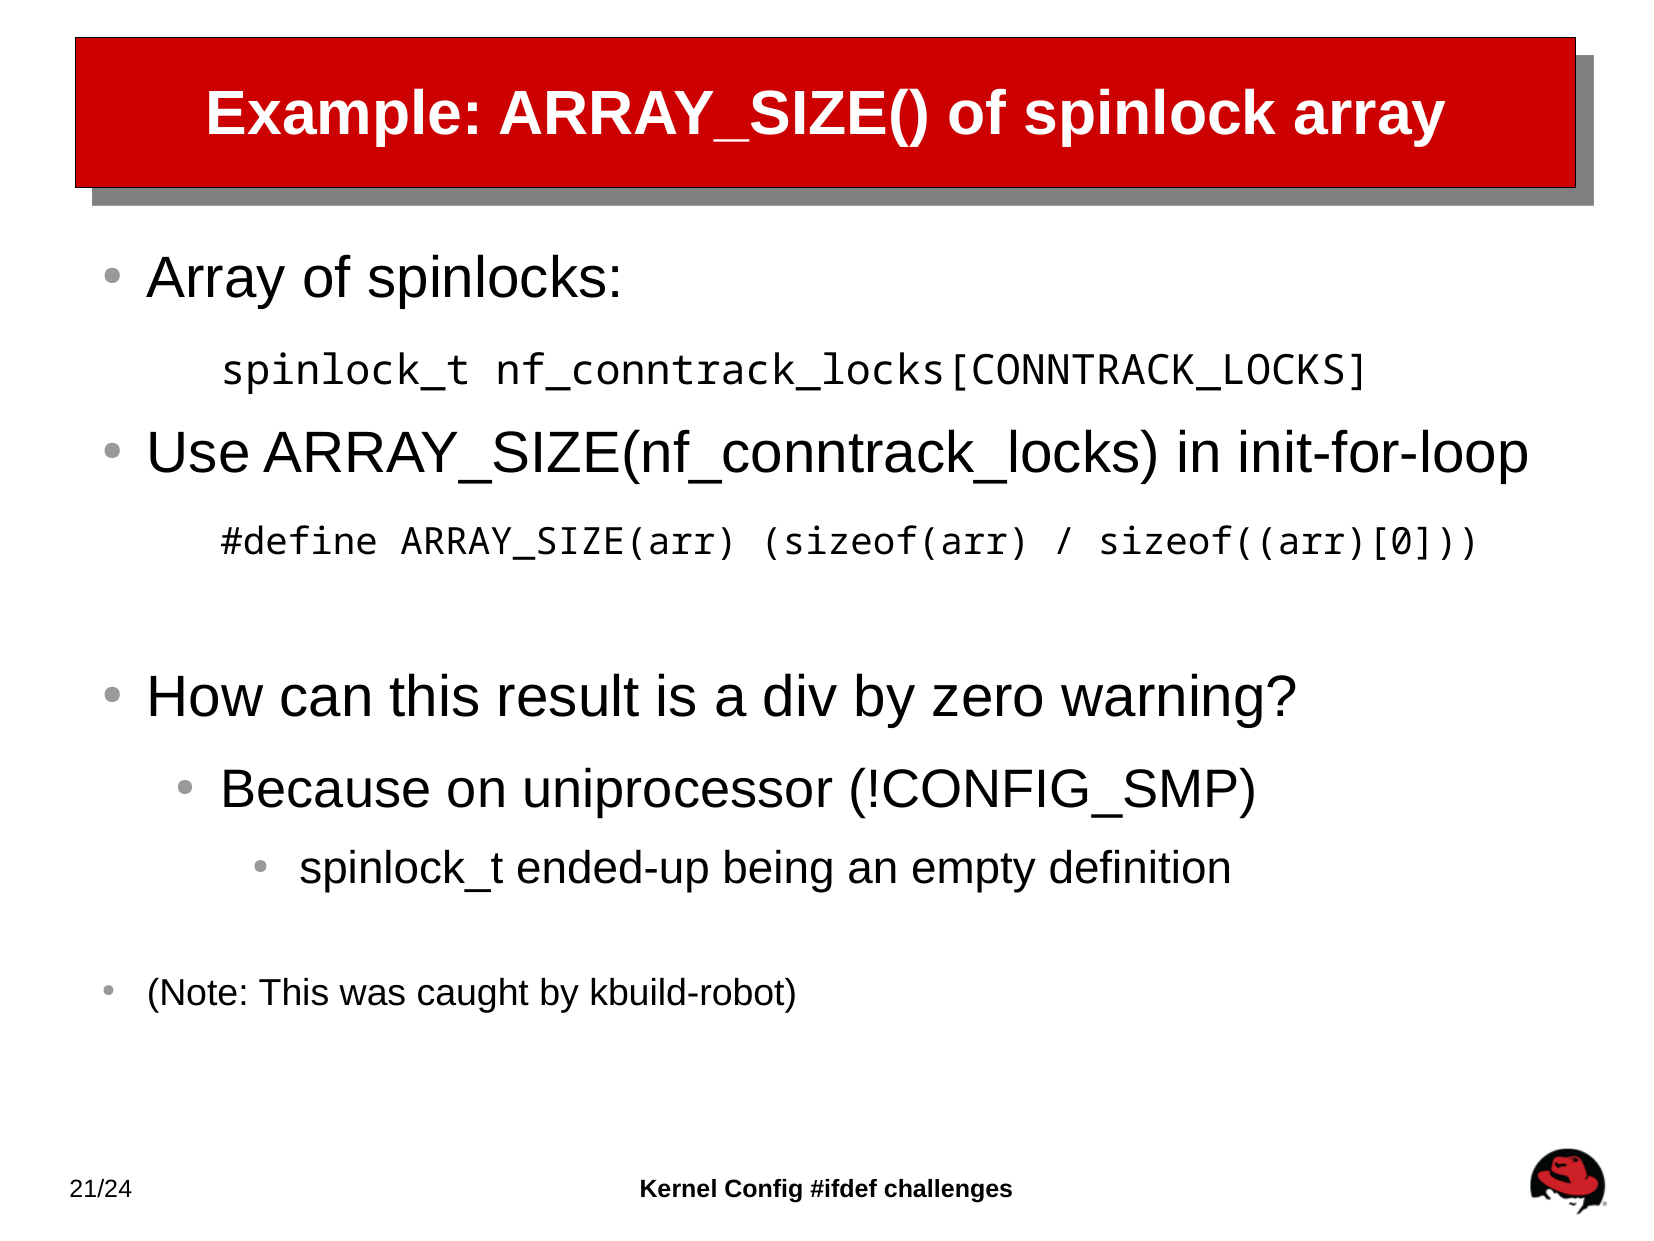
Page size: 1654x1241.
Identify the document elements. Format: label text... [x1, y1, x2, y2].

picture [1529, 1146, 1613, 1224]
title Example: ARRAY_SIZE() of spinlock array [82, 37, 1571, 188]
list Array of spinlocks: spinlock_t nf_conntrack_locks[CONNTRACK_LOCKS] Use ARRAY_SIZE(nf_conntrack_locks) in init-for-loop #define ARRAY_SIZE(arr) (sizeof(arr) / sizeof((arr)[0])) How can this result is a div by zero warning? Because on uniprocessor (!CONFIG_SMP) spinlock_t ended-up being an empty definition (Note: This was caught by kbuild-robot) [86, 244, 1576, 1039]
